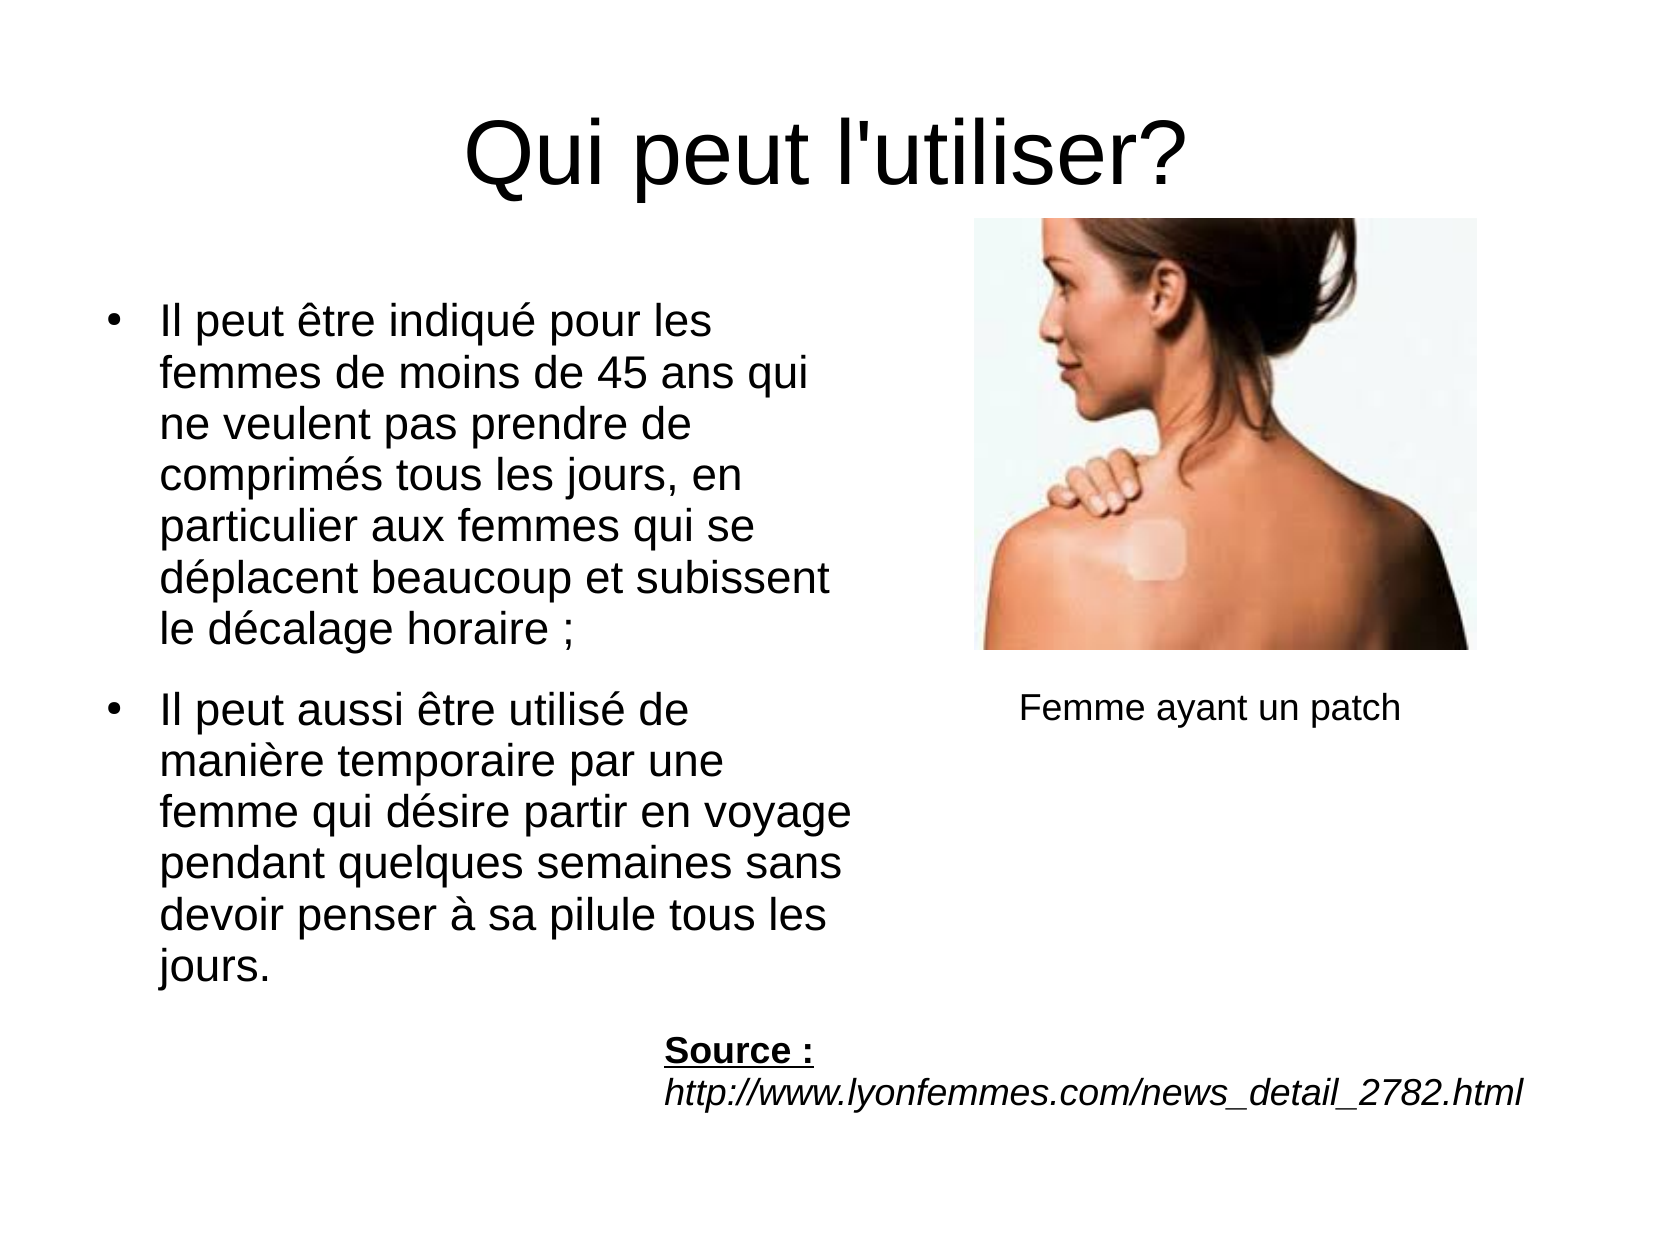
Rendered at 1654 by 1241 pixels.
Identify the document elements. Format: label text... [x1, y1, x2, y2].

text_box Source : http://www.lyonfemmes.com/news_detail_2782.html [649, 1022, 1539, 1123]
title Qui peut l'utiliser? [82, 49, 1571, 257]
list Il peut être indiqué pour les femmes de moins de 45 ans qui ne veulent pas prendre de comprimés tous les jours, en particulier aux femmes qui se déplacent beaucoup et subissent le décalage horaire ; Il peut aussi être utilisé de manière temporaire par une femme qui désire partir en voyage pendant quelques semaines sans devoir penser à sa pilule tous les jours. [88, 295, 863, 1015]
text_box Femme ayant un patch [1003, 679, 1477, 737]
picture [974, 218, 1477, 650]
